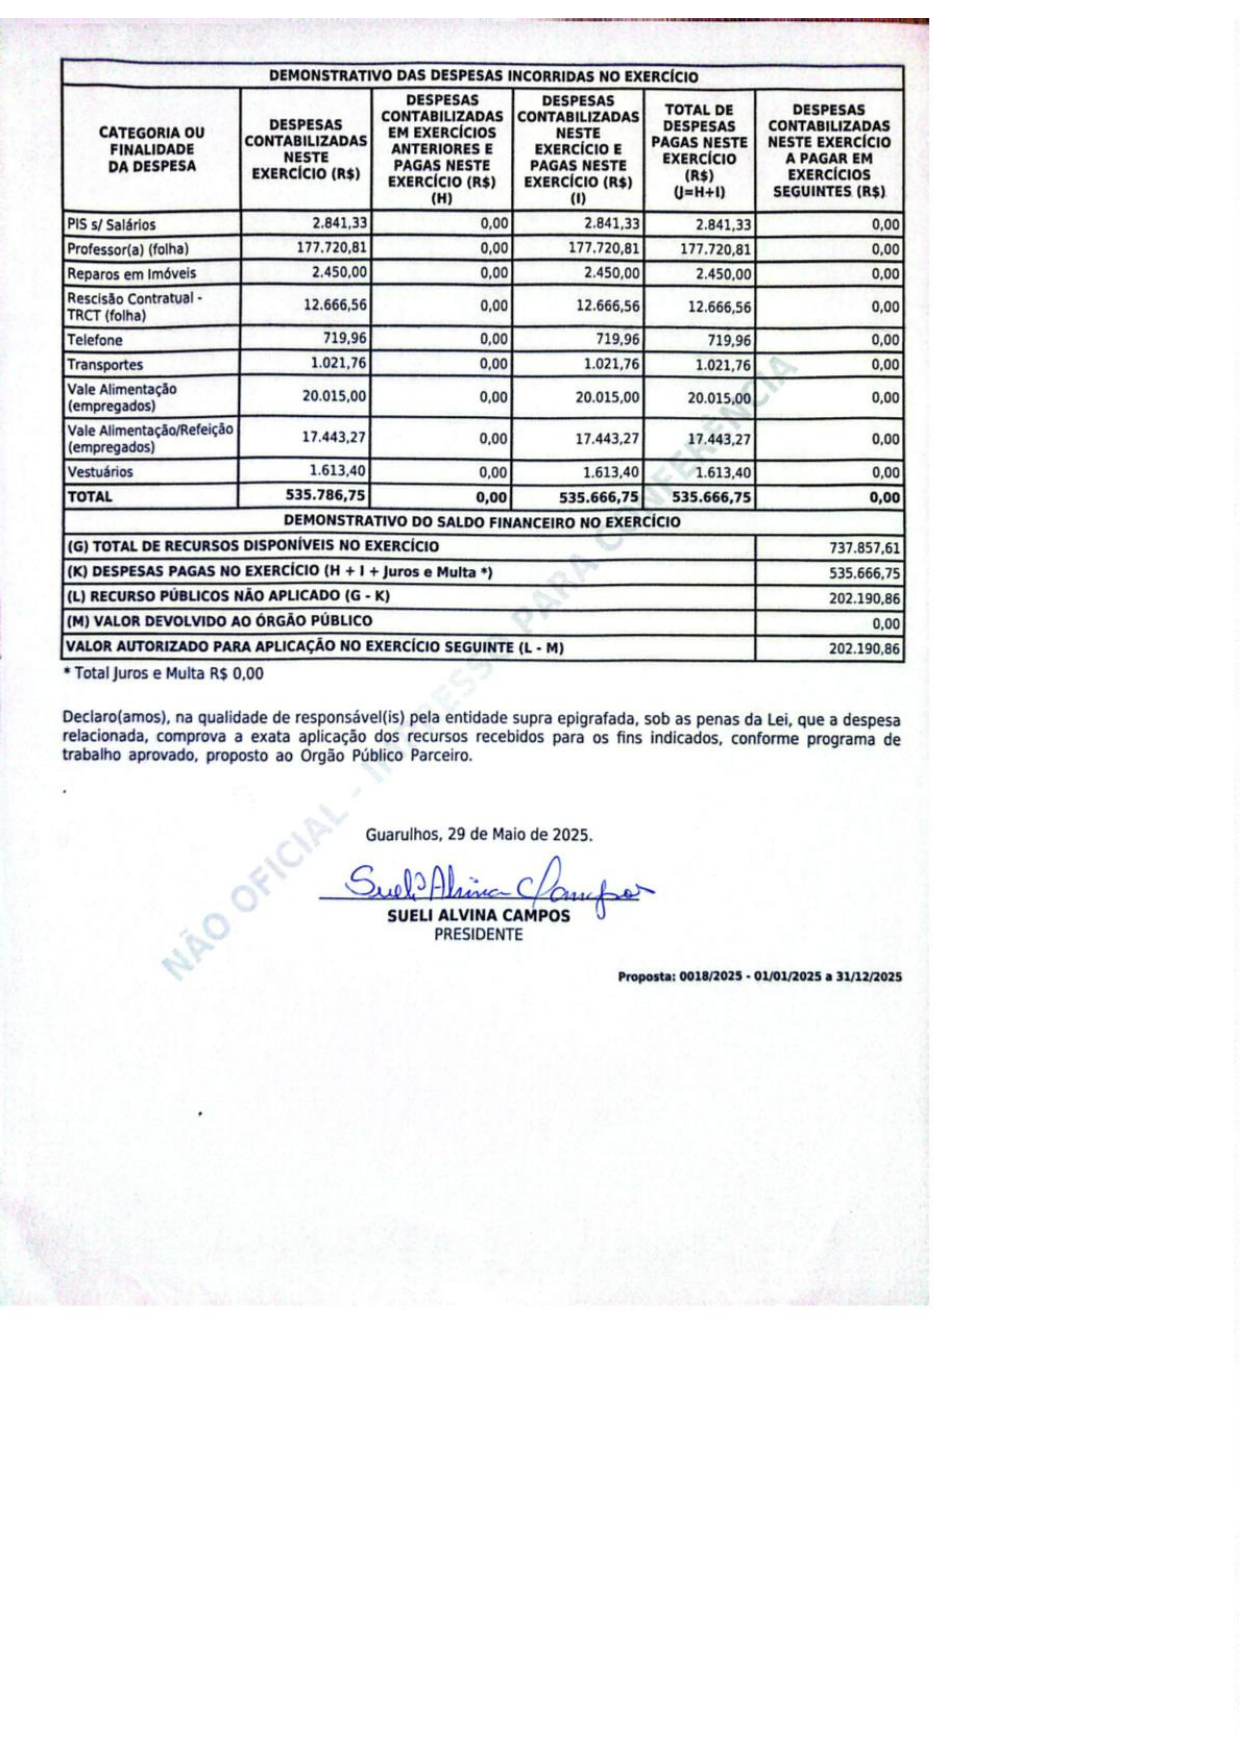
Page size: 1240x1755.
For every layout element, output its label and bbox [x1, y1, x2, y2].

text_box [0, 18, 1240, 1736]
